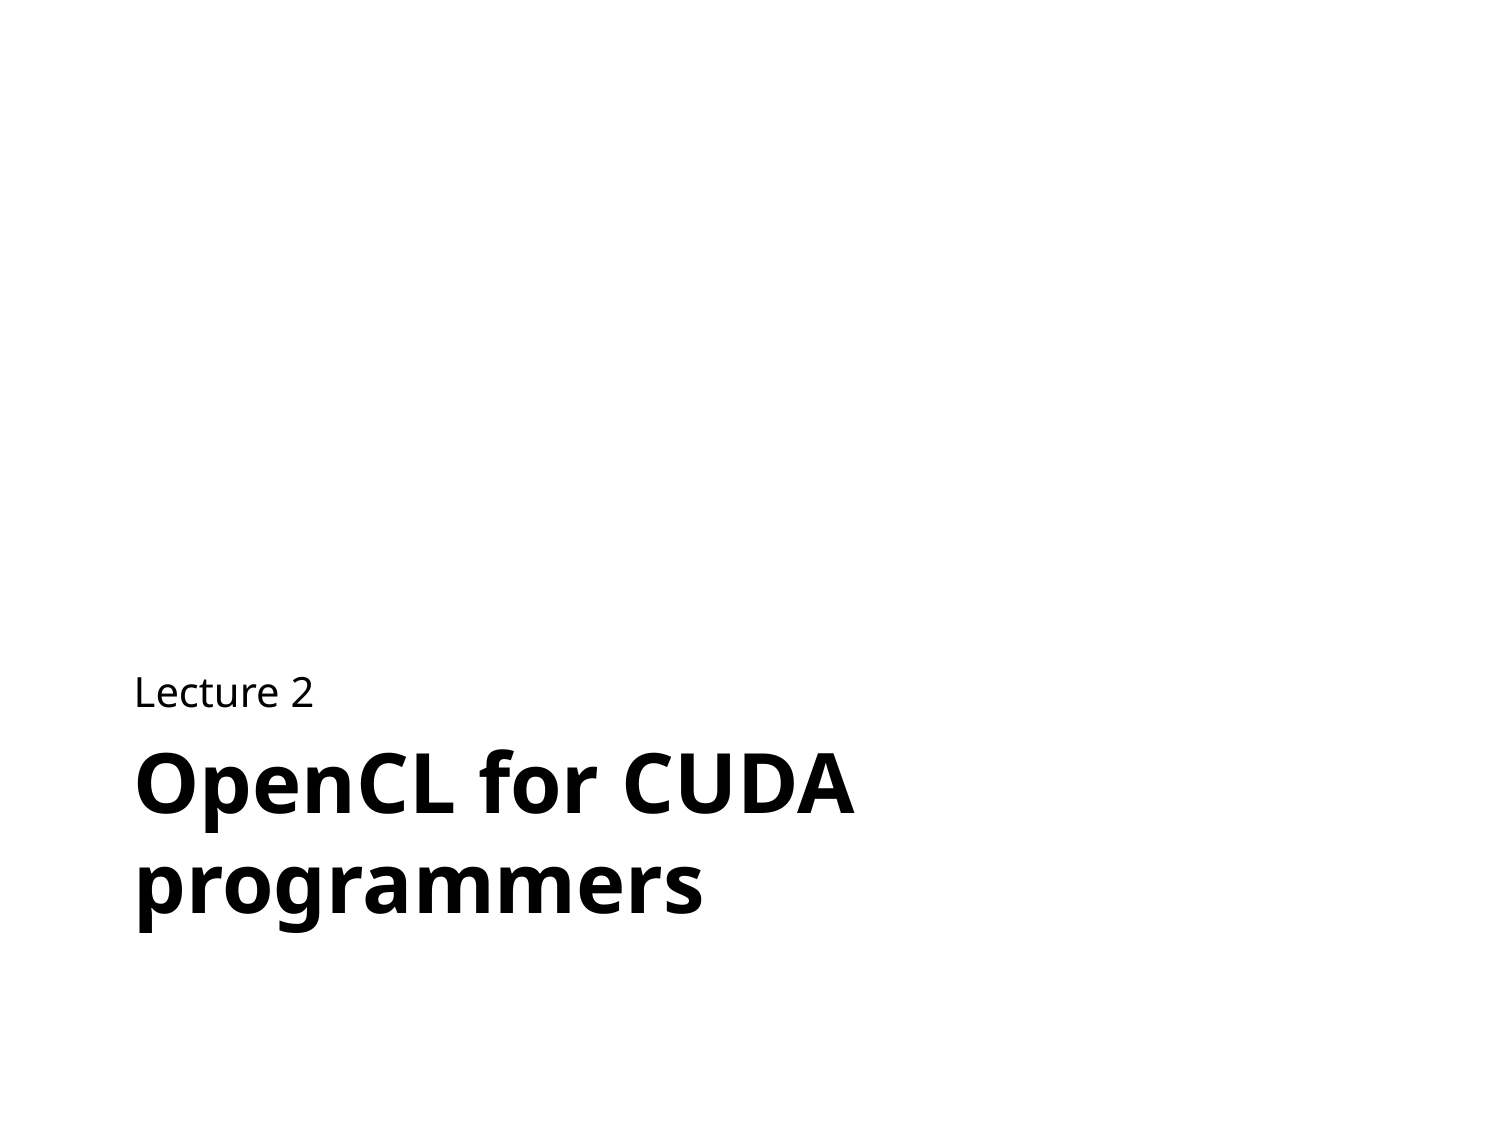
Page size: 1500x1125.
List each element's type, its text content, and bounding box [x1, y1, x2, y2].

title OpenCL for CUDA programmers [118, 723, 1394, 947]
list Lecture 2 [118, 476, 1394, 723]
